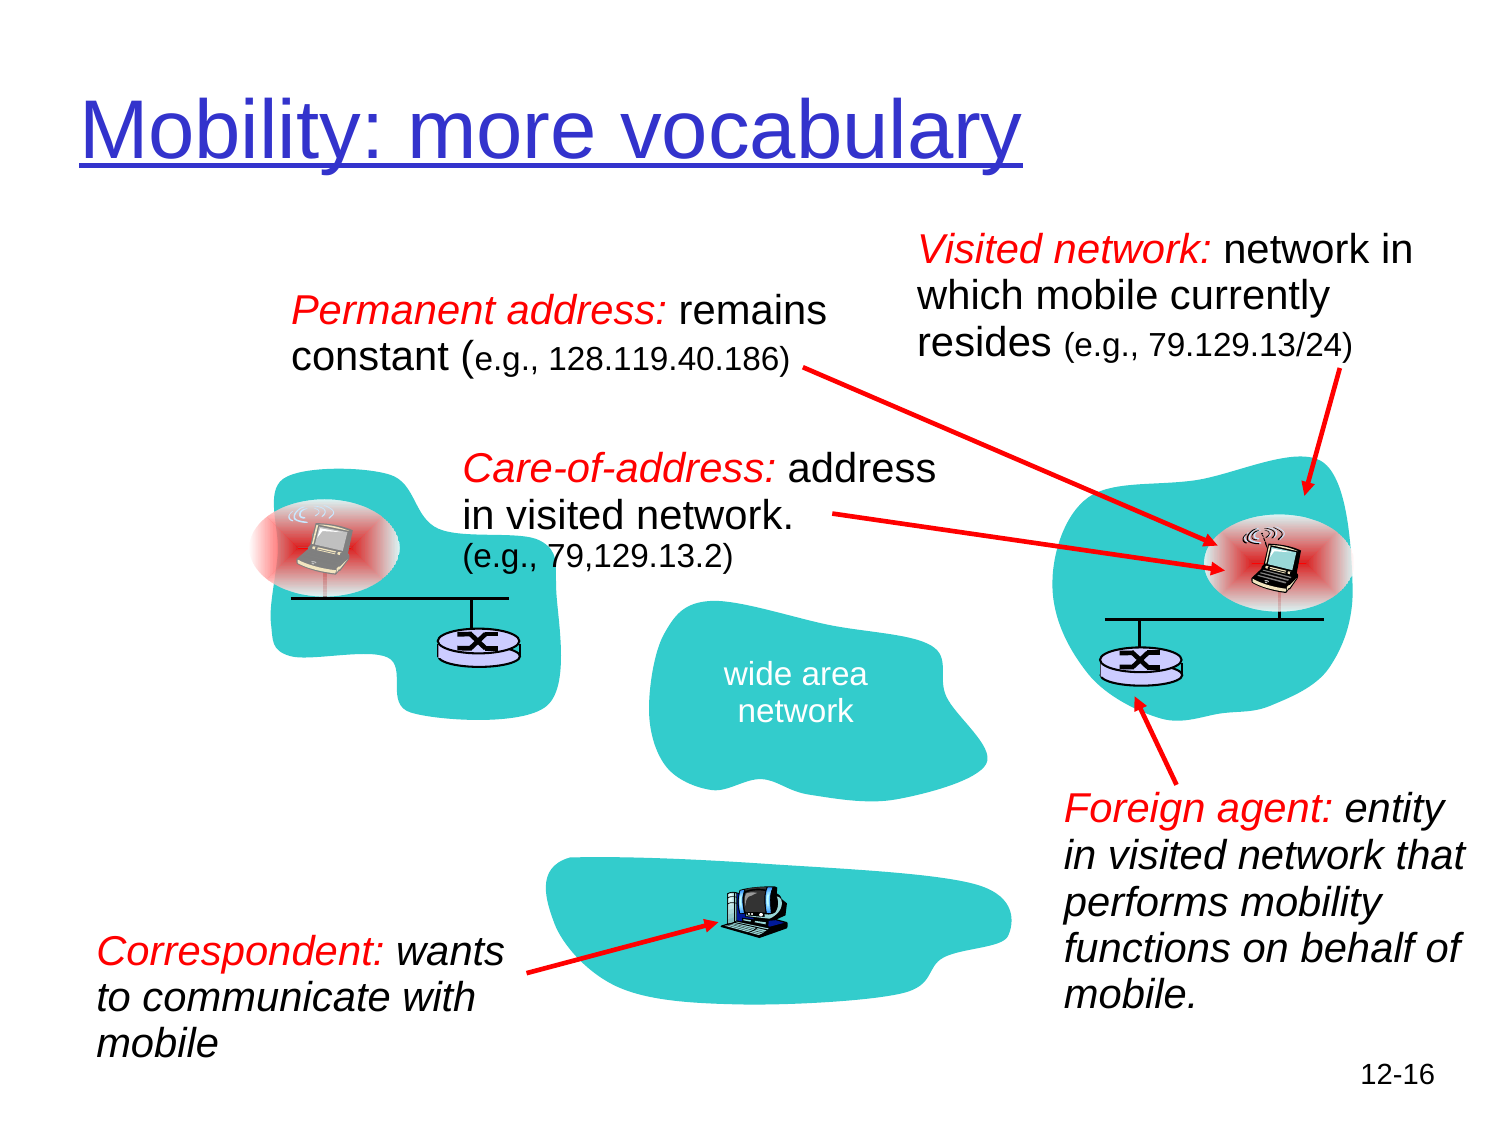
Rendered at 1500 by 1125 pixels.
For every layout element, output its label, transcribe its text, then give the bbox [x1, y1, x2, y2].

text_box [1052, 456, 1355, 721]
text_box Foreign agent: entity in visited network that performs mobility functions on behalf of mobile. [1049, 777, 1500, 1026]
text_box wide area network [677, 648, 915, 738]
text_box Permanent address: remains constant (e.g., 128.119.40.186) [276, 278, 879, 388]
text_box Visited network: network in which mobile currently resides (e.g., 79.129.13/24) [902, 218, 1452, 374]
text_box [545, 857, 1012, 1005]
text_box Care-of-address: address in visited network. (e.g., 79,129.13.2) [447, 437, 995, 583]
text_box Correspondent: wants to communicate with mobile [81, 919, 533, 1075]
text_box [249, 468, 562, 720]
chart [1242, 526, 1302, 593]
title Mobility: more vocabulary [64, 36, 1340, 224]
text_box [649, 600, 988, 802]
chart [720, 885, 789, 939]
